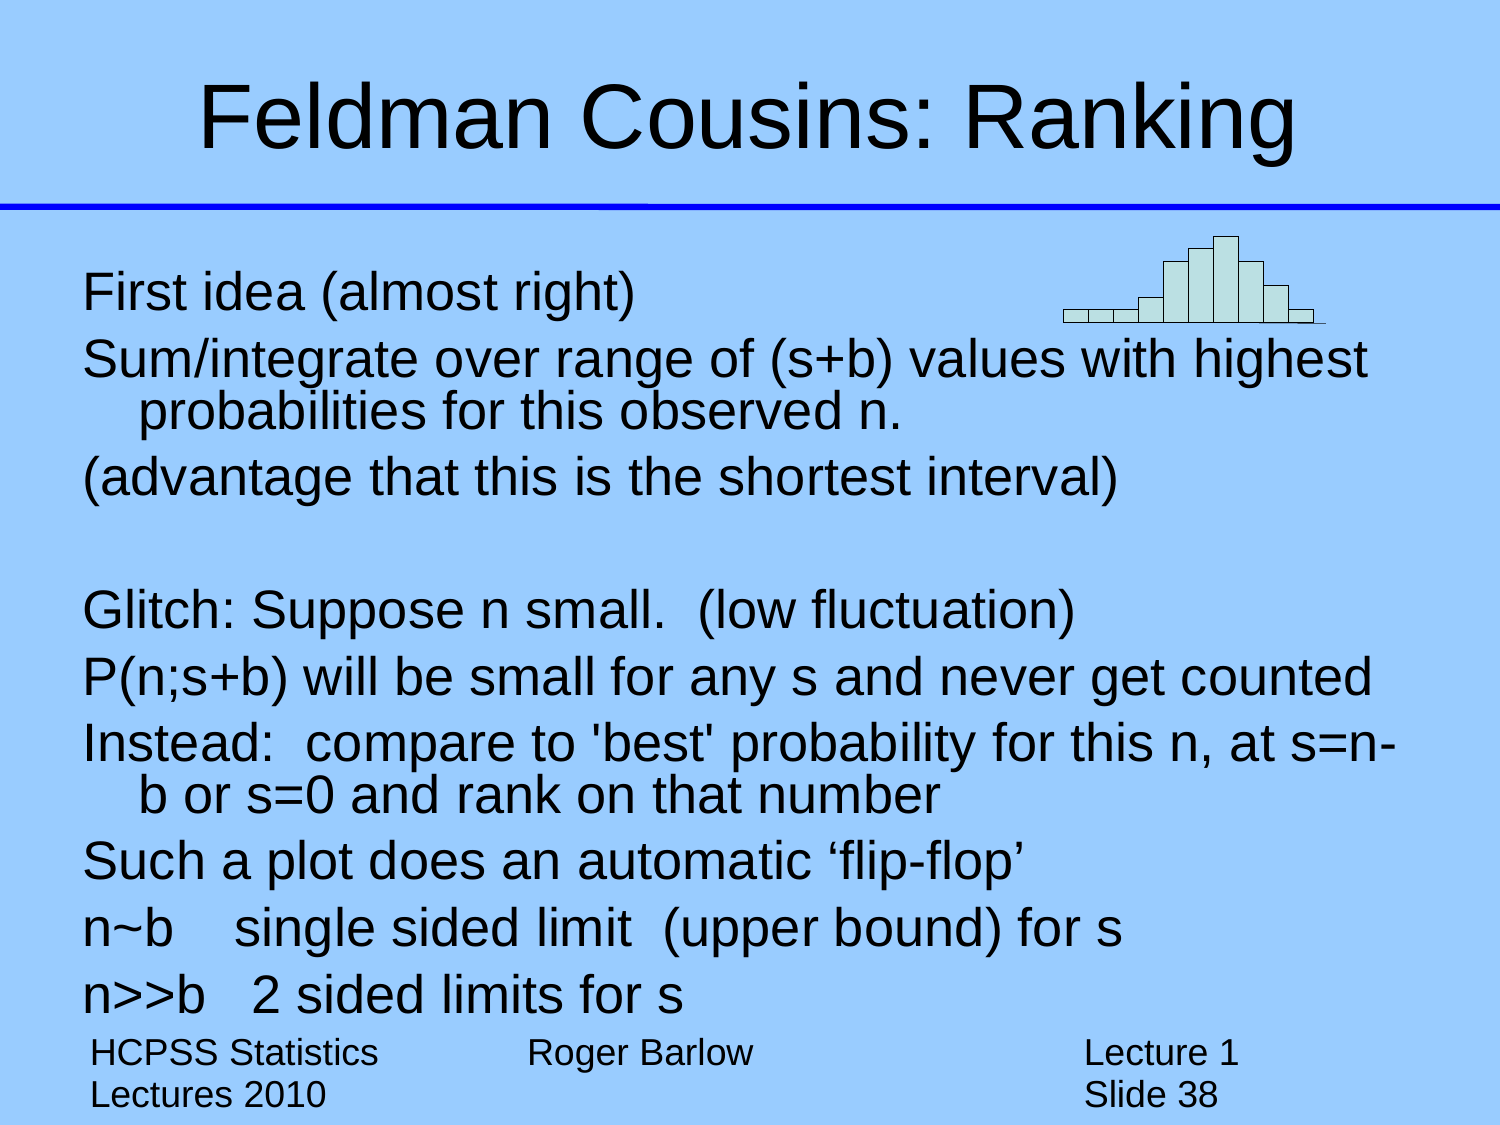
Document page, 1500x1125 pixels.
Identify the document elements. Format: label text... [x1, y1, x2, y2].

title Feldman Cousins: Ranking [80, 17, 1418, 207]
text_box First idea (almost right) Sum/integrate over range of (s+b) values with highest probabilities for this observed n. (advantage that this is the shortest interval) Glitch: Suppose n small. (low fluctuation) P(n;s+b) will be small for any s and never get counted Instead: compare to 'best' probability for this n, at s=n-b or s=0 and rank on that number Such a plot does an automatic ‘flip-flop’ n~b single sided limit (upper bound) for s n>>b 2 sided limits for s [67, 261, 1418, 1125]
picture [1062, 236, 1330, 328]
